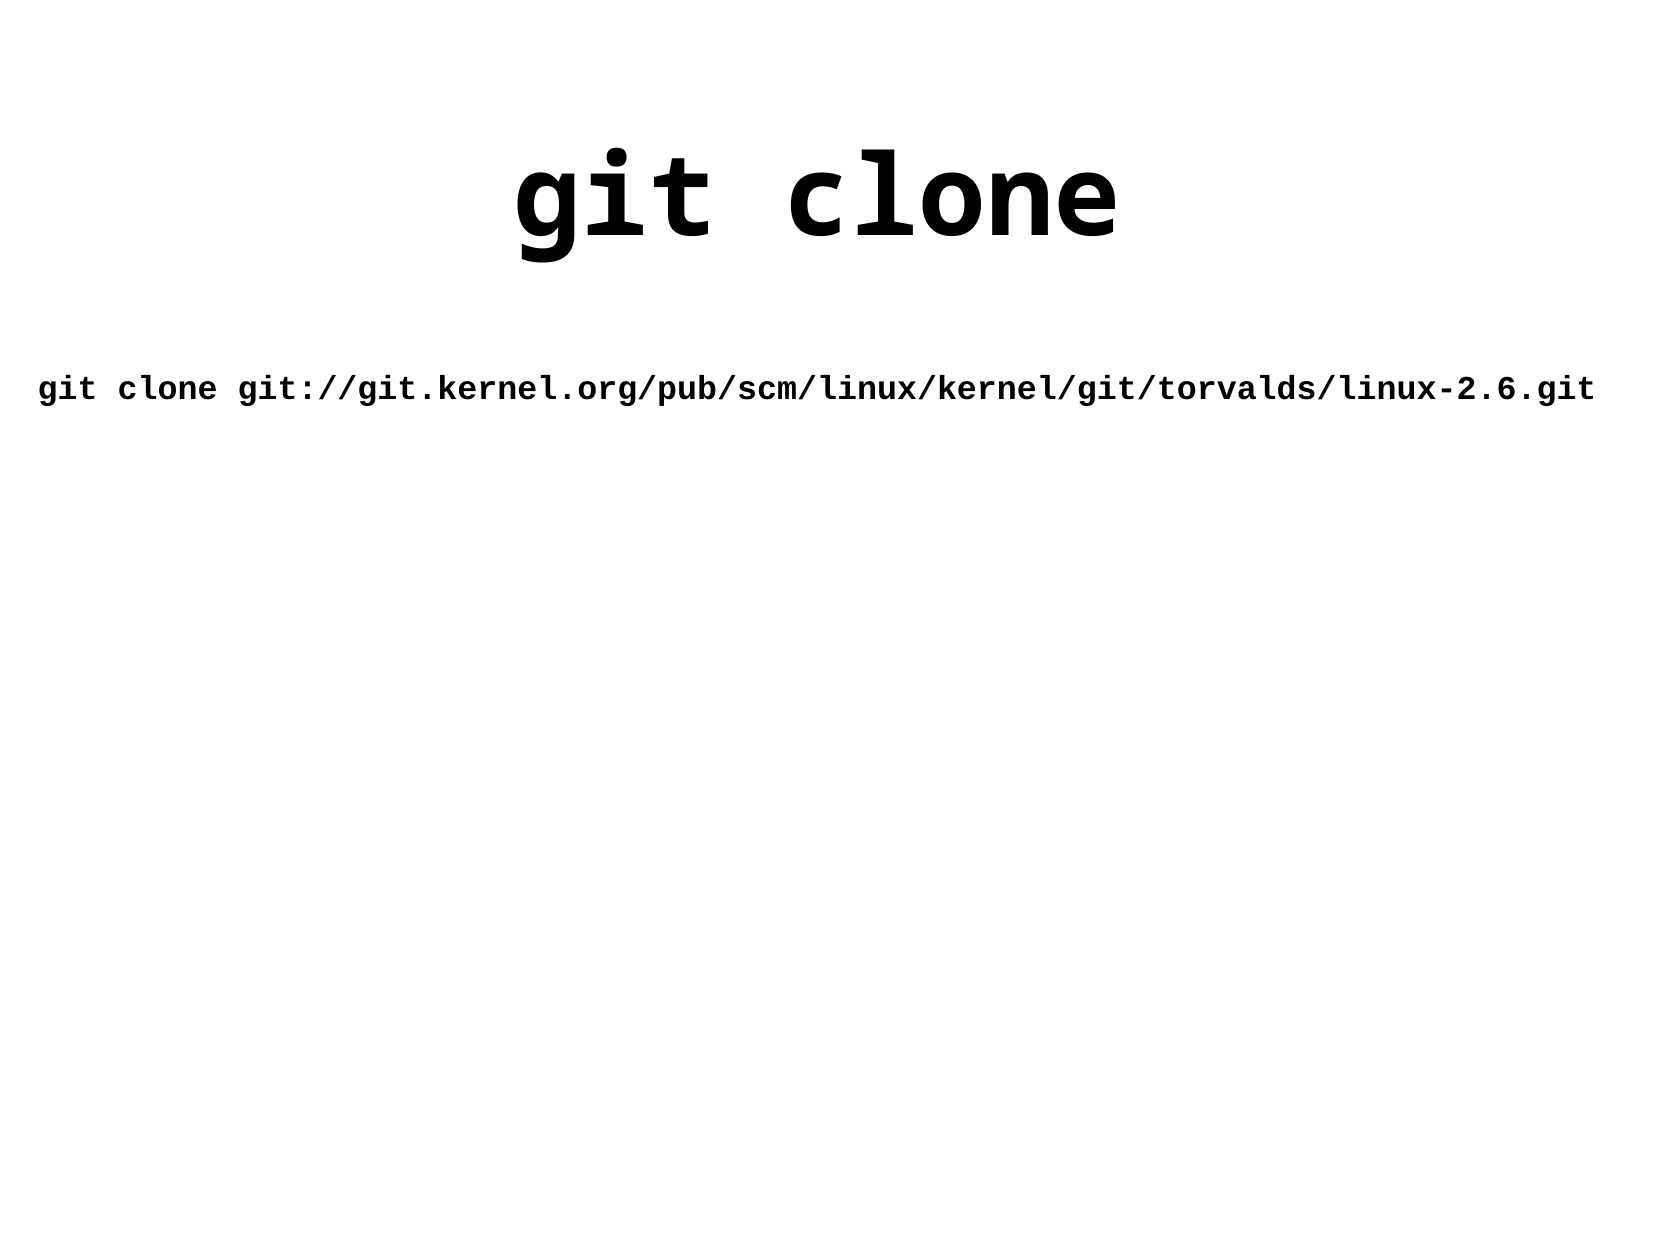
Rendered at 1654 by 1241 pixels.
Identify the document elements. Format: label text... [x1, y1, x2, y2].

text_box git clone git clone git://git.kernel.org/pub/scm/linux/kernel/git/torvalds/linux-2.6.git [22, 107, 1613, 383]
